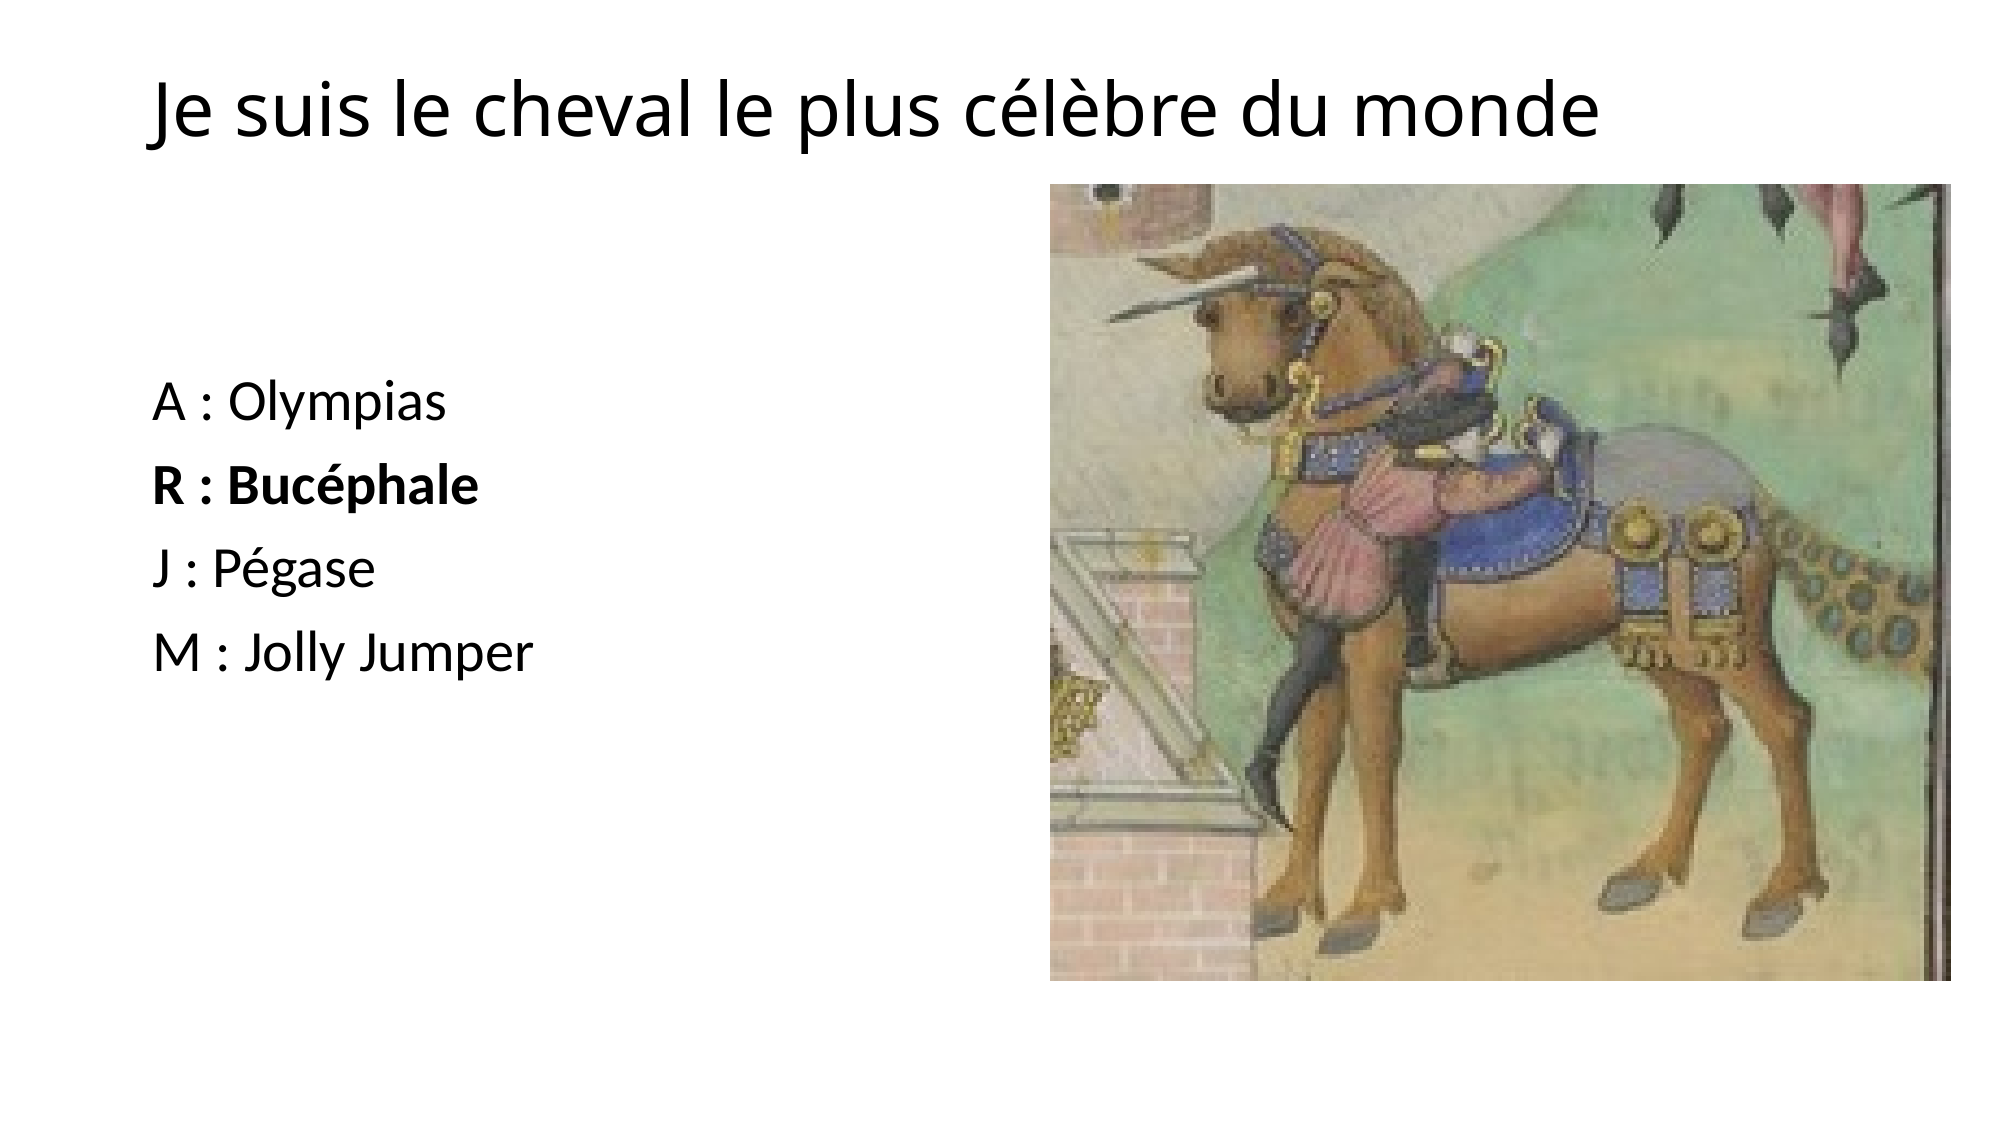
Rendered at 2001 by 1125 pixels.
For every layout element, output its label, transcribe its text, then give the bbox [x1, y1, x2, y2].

list A : Olympias R : Bucéphale J : Pégase M : Jolly Jumper [137, 362, 988, 1014]
picture [1050, 184, 1951, 981]
title Je suis le cheval le plus célèbre du monde [137, 3, 1863, 221]
